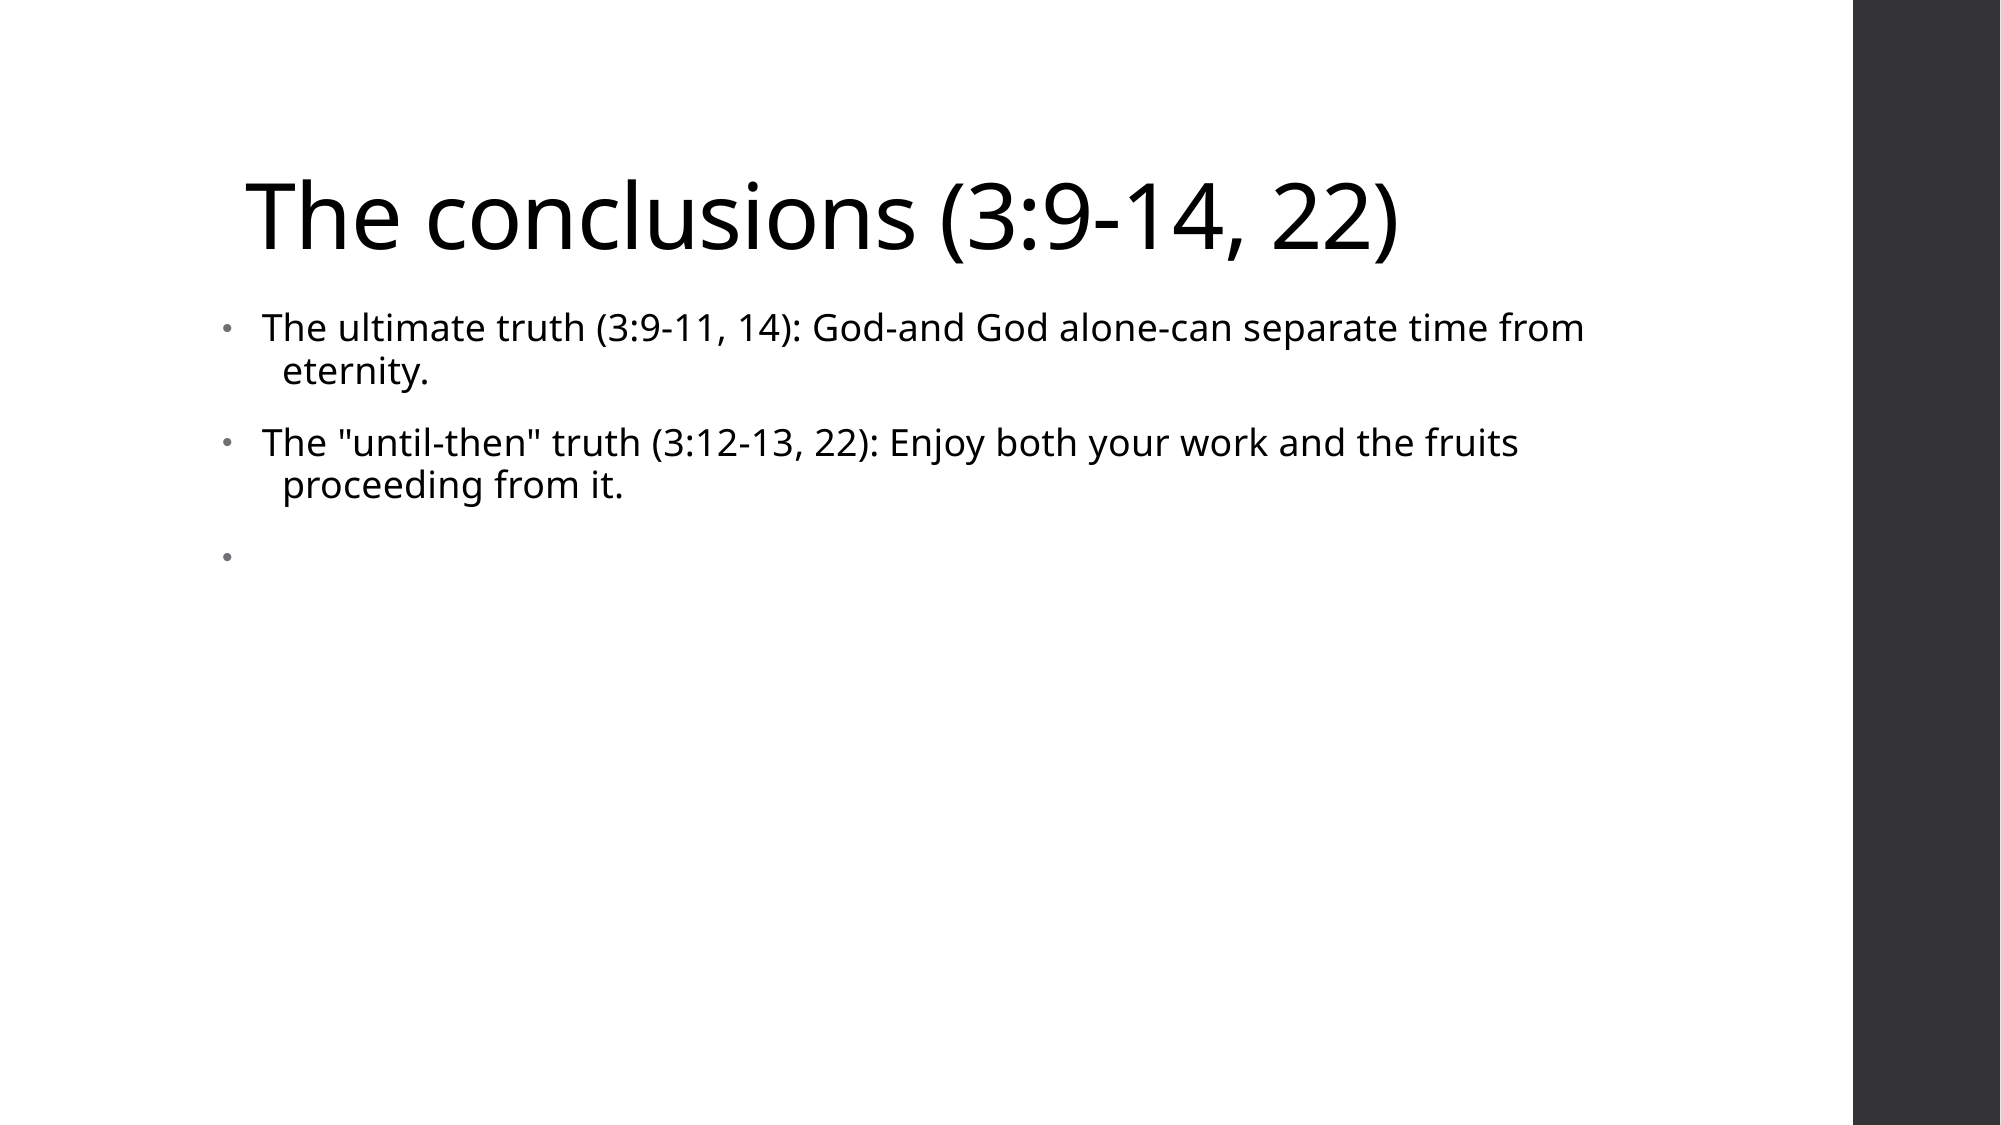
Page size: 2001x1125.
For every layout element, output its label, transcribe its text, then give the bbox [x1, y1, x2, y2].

title The conclusions (3:9-14, 22) [206, 60, 1797, 278]
list The ultimate truth (3:9-11, 14): God-and God alone-can separate time from eternity. The "until-then" truth (3:12-13, 22): Enjoy both your work and the fruits proceeding from it. [206, 299, 1617, 1014]
